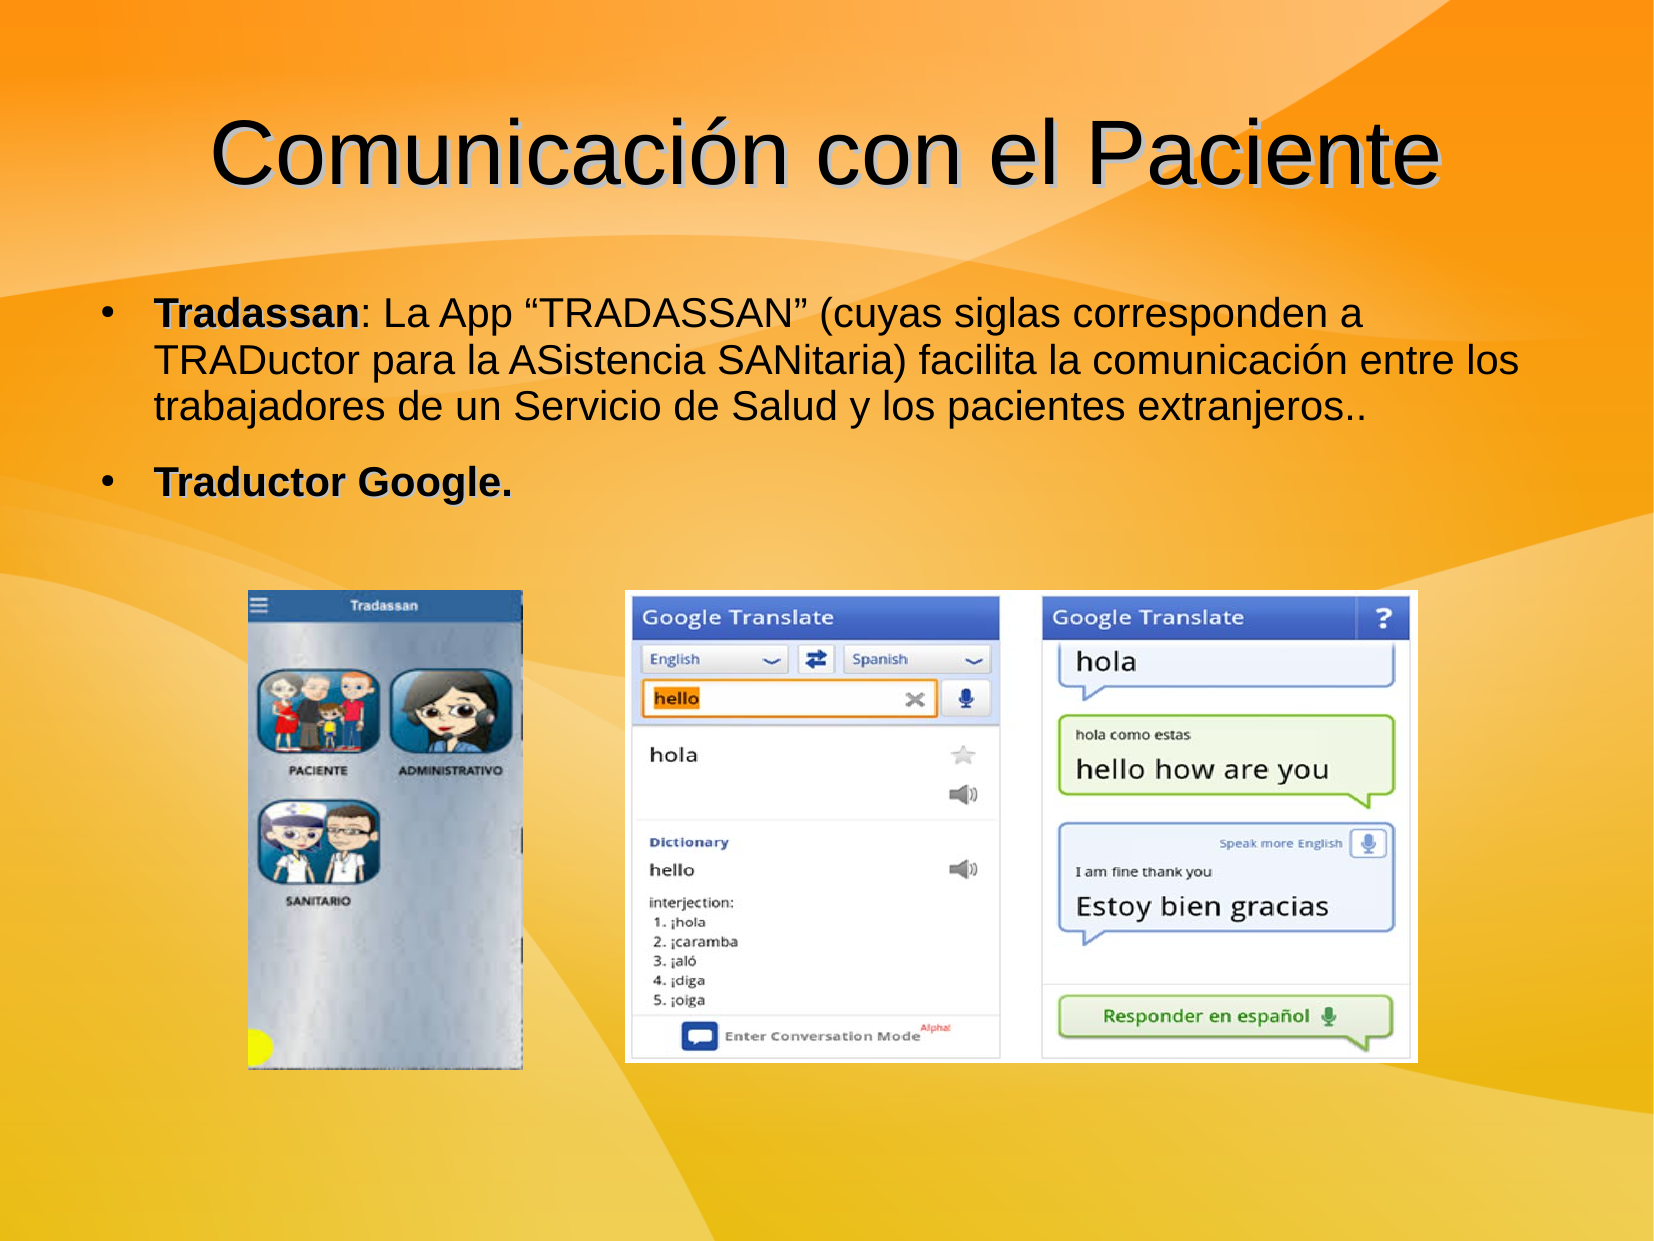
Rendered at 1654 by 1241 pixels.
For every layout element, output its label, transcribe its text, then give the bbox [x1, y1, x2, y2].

list Tradassan: La App “TRADASSAN” (cuyas siglas corresponden a TRADuctor para la ASistencia SANitaria) facilita la comunicación entre los trabajadores de un Servicio de Salud y los pacientes extranjeros.. Traductor Google. [82, 290, 1571, 1109]
title Comunicación con el Paciente [82, 49, 1571, 257]
picture [0, 0, 1654, 1241]
